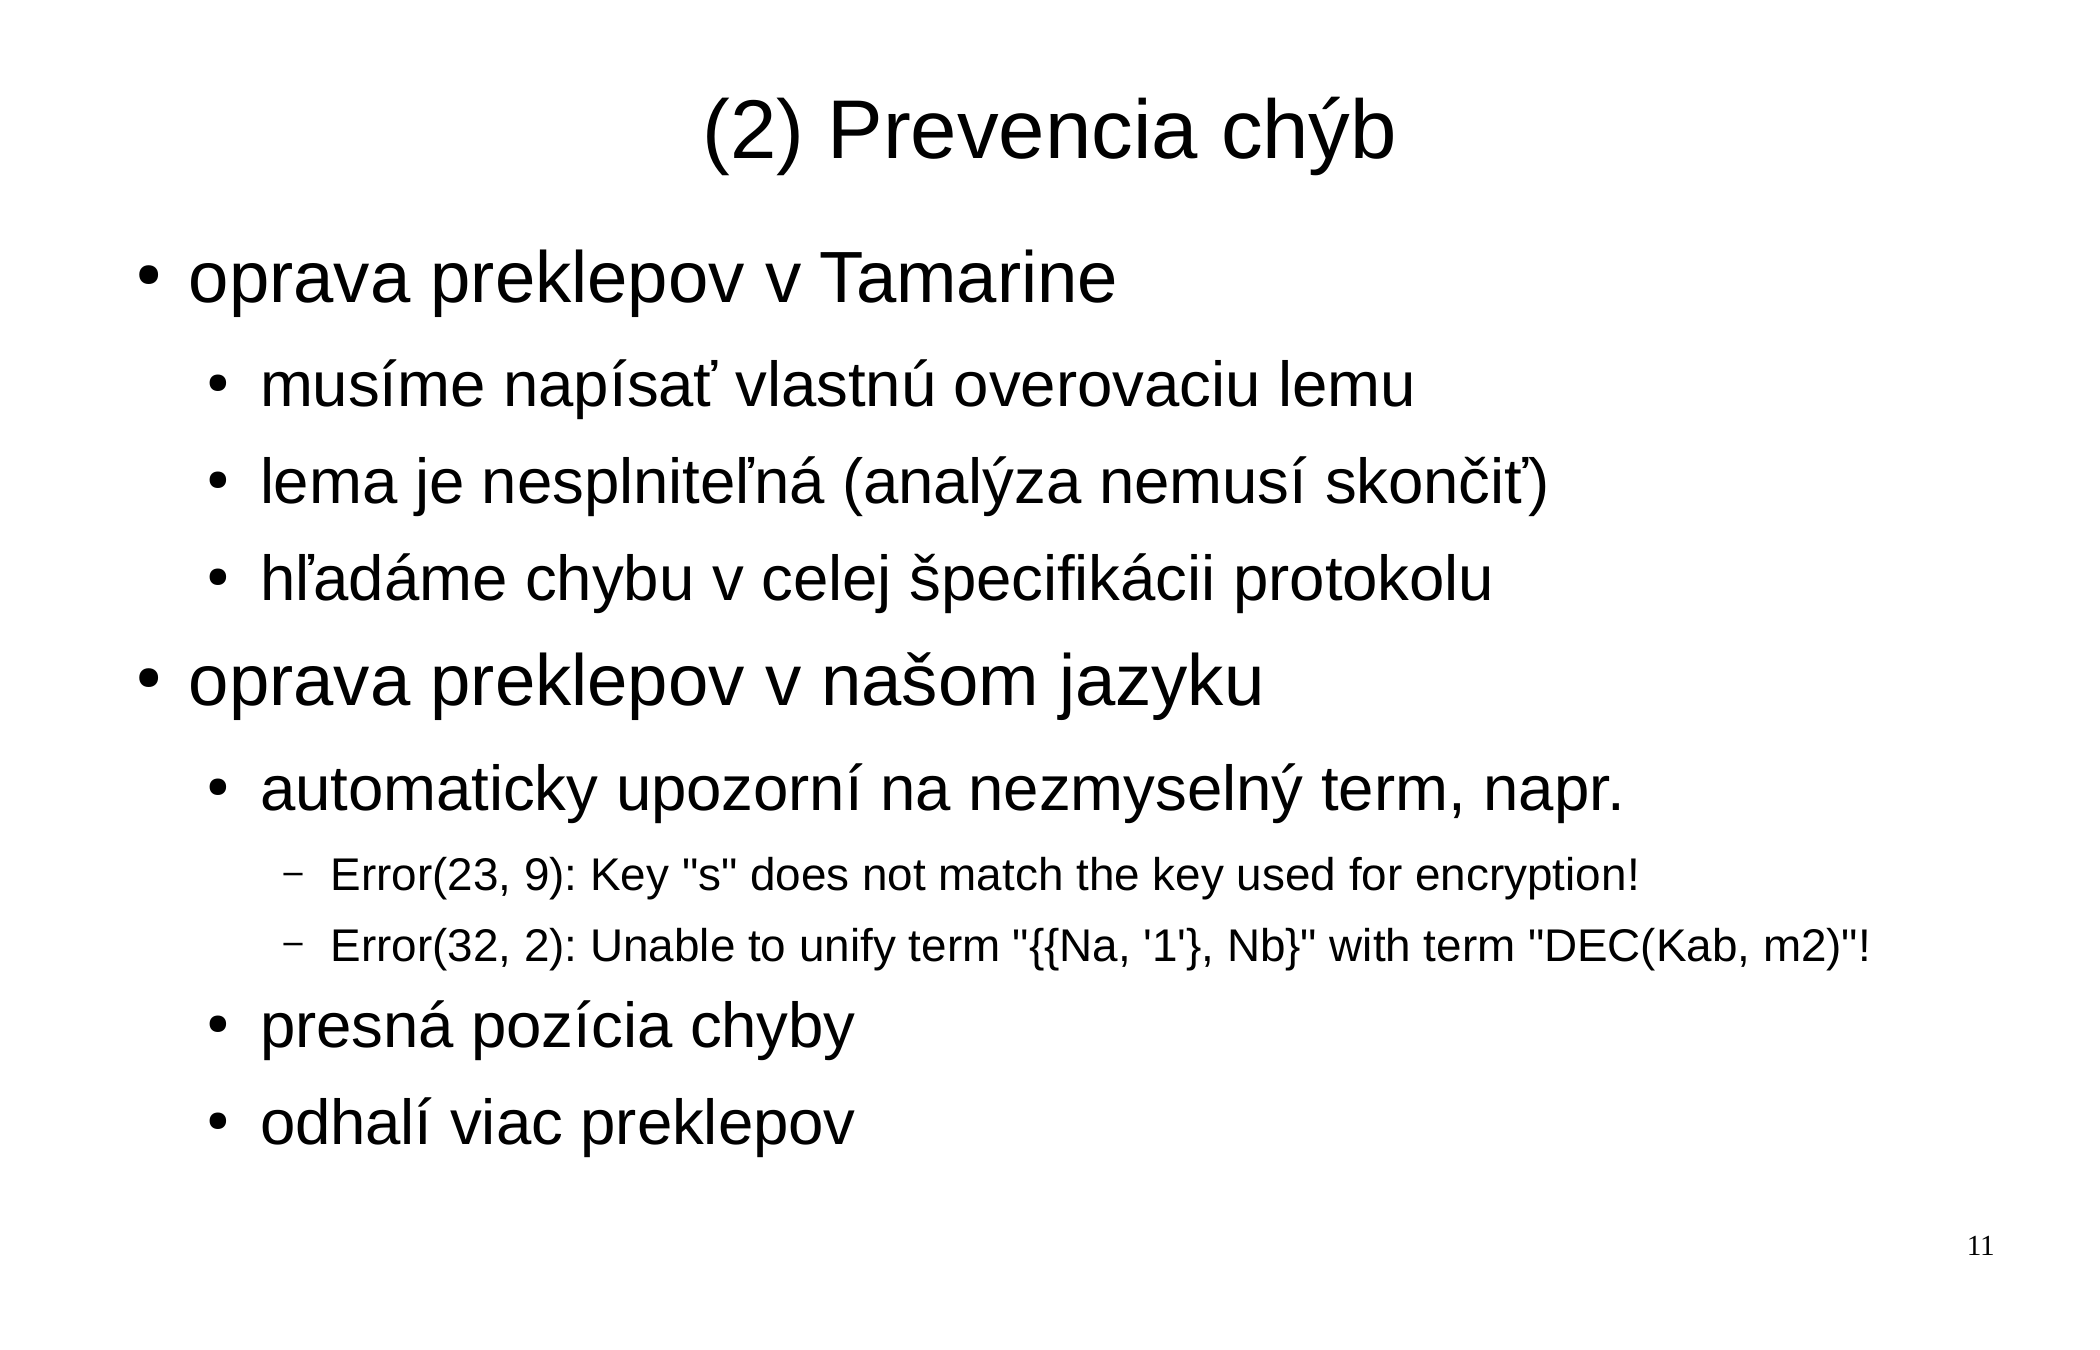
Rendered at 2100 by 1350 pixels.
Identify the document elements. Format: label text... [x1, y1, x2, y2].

list oprava preklepov v Tamarine musíme napísať vlastnú overovaciu lemu lema je nesplniteľná (analýza nemusí skončiť) hľadáme chybu v celej špecifikácii protokolu oprava preklepov v našom jazyku automaticky upozorní na nezmyselný term, napr. Error(23, 9): Key "s" does not match the key used for encryption! Error(32, 2): Unable to unify term "{{Na, '1'}, Nb}" with term "DEC(Kab, m2)"! presná pozícia chyby odhalí viac preklepov [118, 236, 2009, 1159]
title (2) Prevencia chýb [105, 53, 1996, 207]
